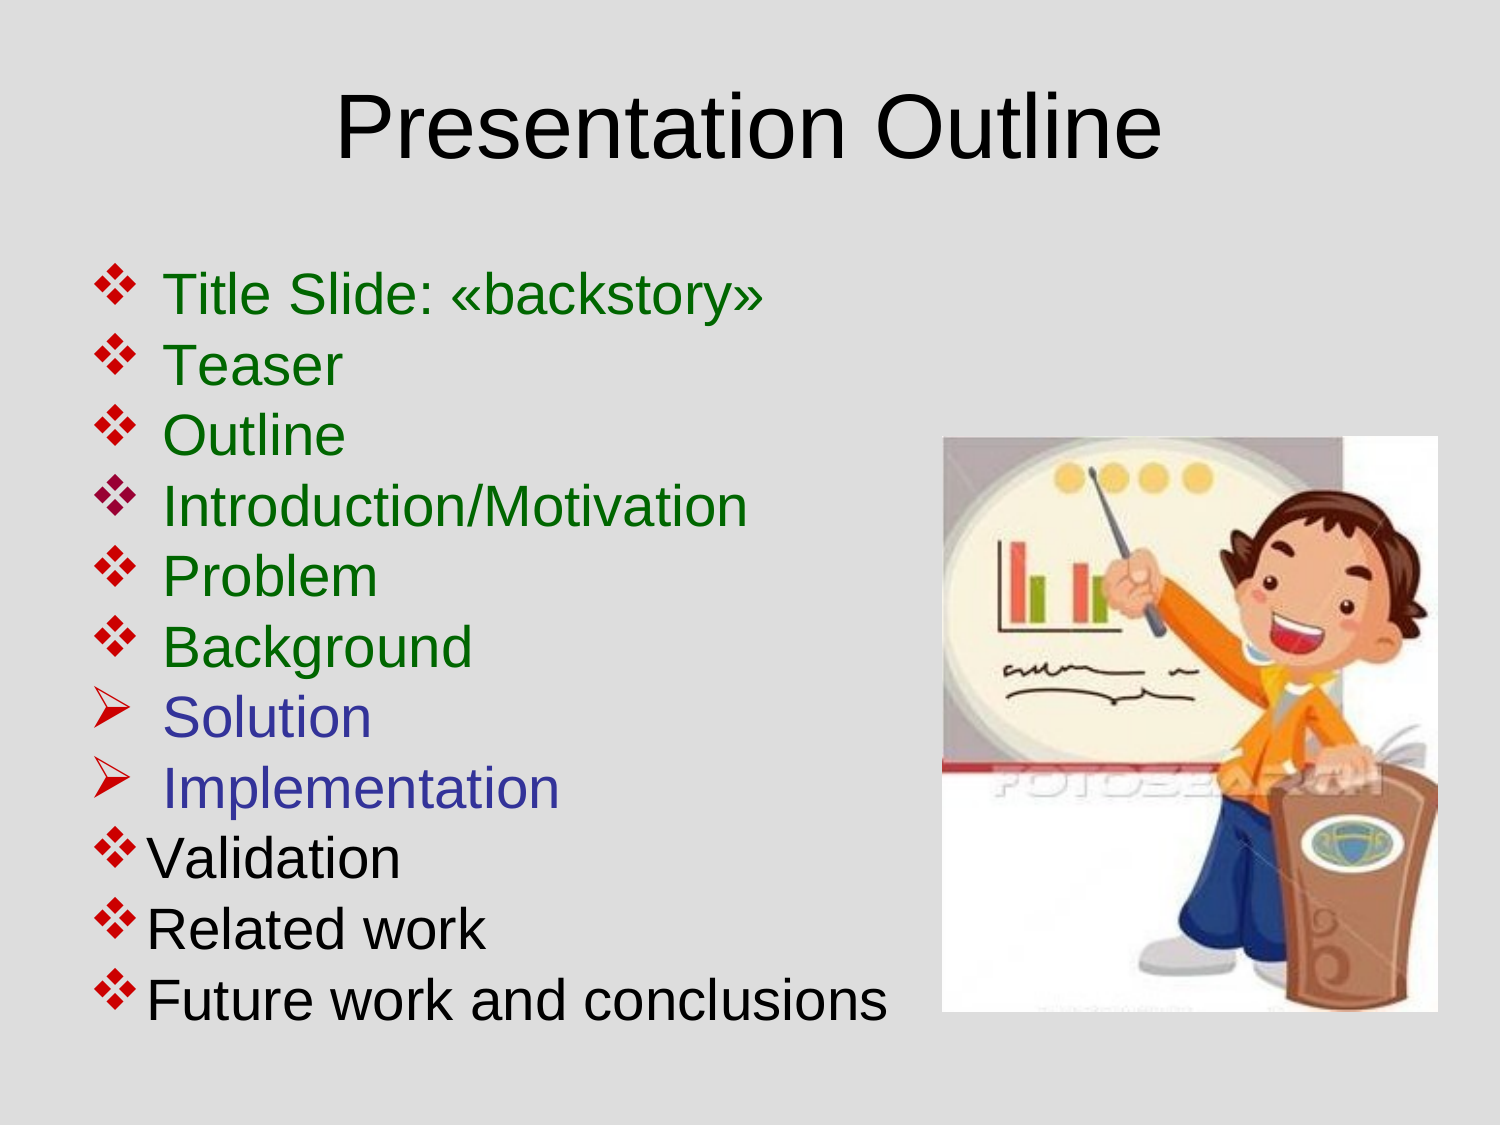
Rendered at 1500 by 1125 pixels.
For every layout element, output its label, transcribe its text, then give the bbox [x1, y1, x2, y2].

picture [942, 436, 1438, 1012]
list Title Slide: «backstory» Teaser Outline Introduction/Motivation Problem Background Solution Implementation Validation Related work Future work and conclusions [75, 262, 946, 1053]
title Presentation Outline [75, 45, 1426, 200]
